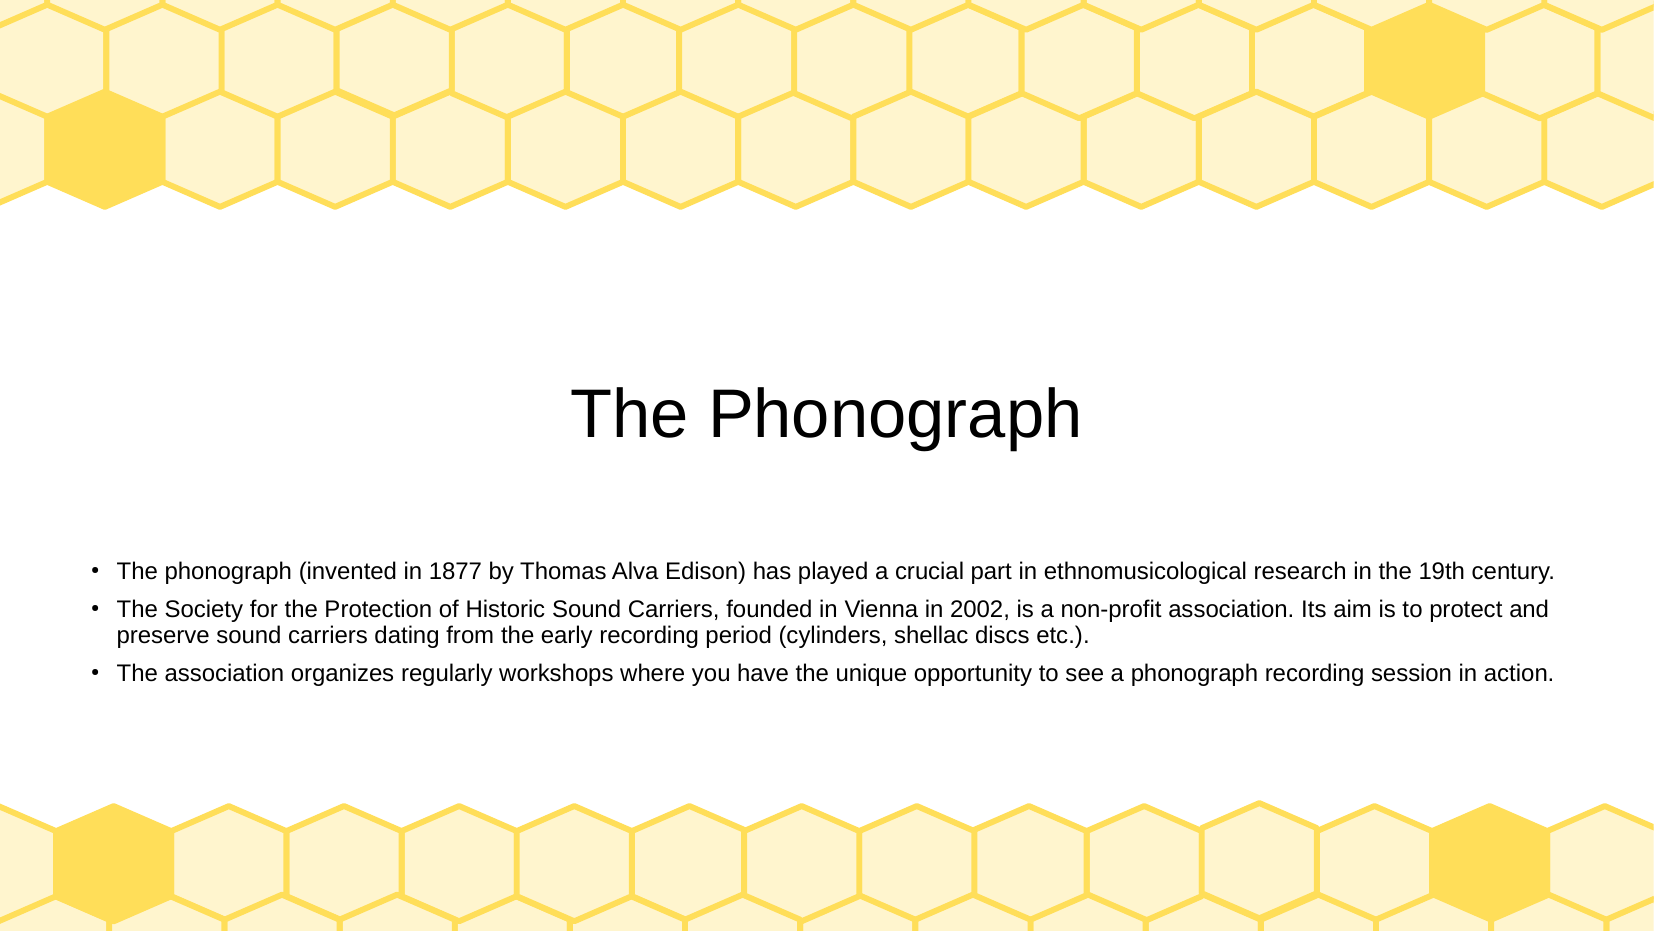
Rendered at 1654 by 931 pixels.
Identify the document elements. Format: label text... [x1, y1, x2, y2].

list The phonograph (invented in 1877 by Thomas Alva Edison) has played a crucial part in ethnomusicological research in the 19th century. The Society for the Protection of Historic Sound Carriers, founded in Vienna in 2002, is a non-profit association. Its aim is to protect and preserve sound carriers dating from the early recording period (cylinders, shellac discs etc.). The association organizes regularly workshops where you have the unique opportunity to see a phonograph recording session in action. [82, 558, 1571, 700]
title The Phonograph [82, 314, 1571, 514]
